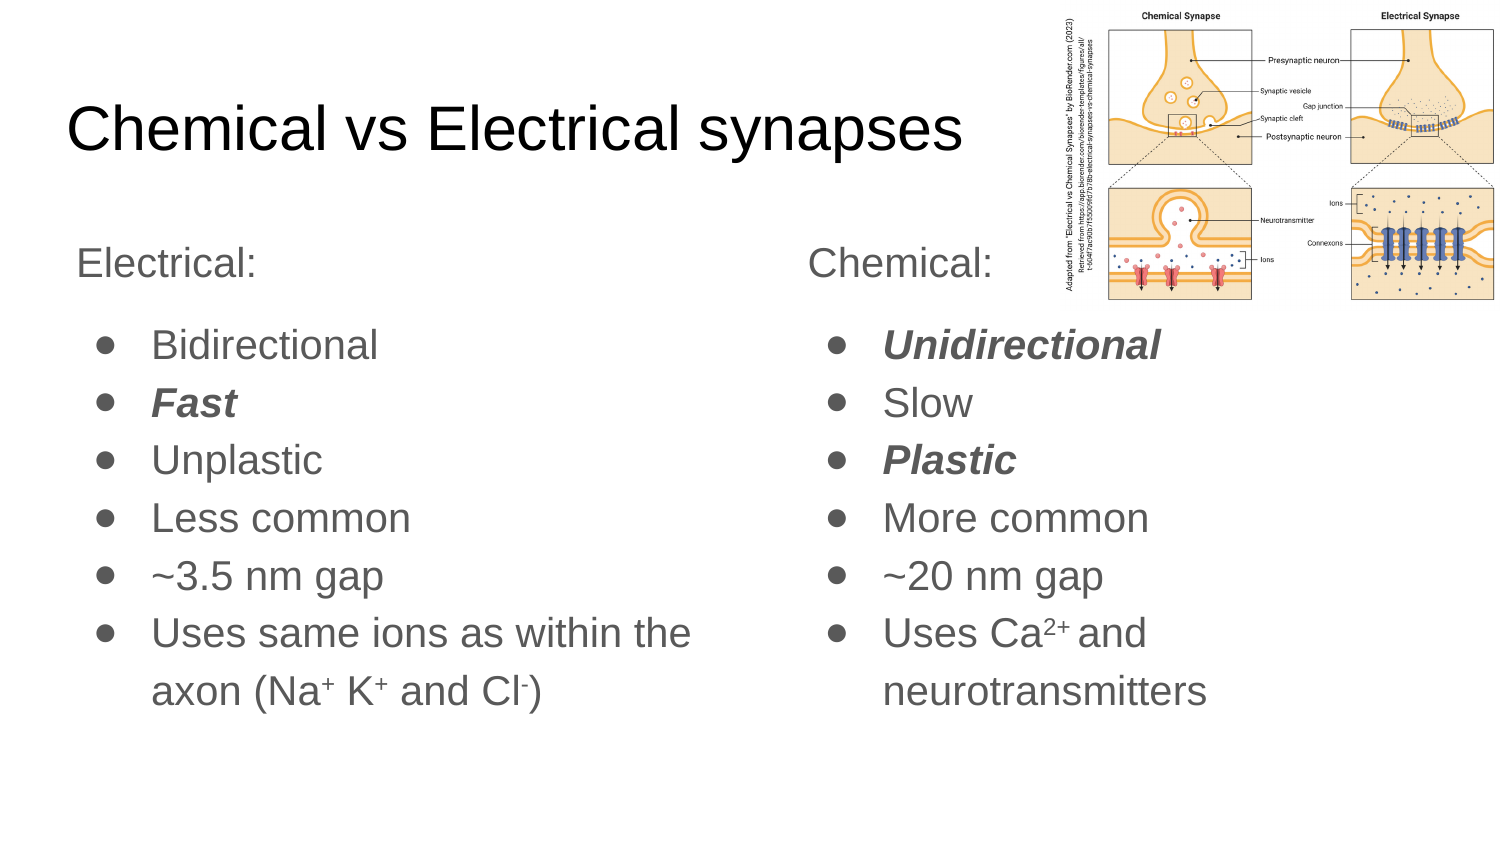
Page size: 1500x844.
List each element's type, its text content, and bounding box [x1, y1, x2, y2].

list Electrical: Bidirectional Fast Unplastic Less common ~3.5 nm gap Uses same ions as within the axon (Na+ K+ and Cl-) [61, 212, 718, 782]
title Chemical vs Electrical synapses [51, 72, 1060, 167]
picture [1060, 0, 1500, 311]
list Chemical: Unidirectional Slow Plastic More common ~20 nm gap Uses Ca2+ and neurotransmitters [792, 212, 1449, 774]
